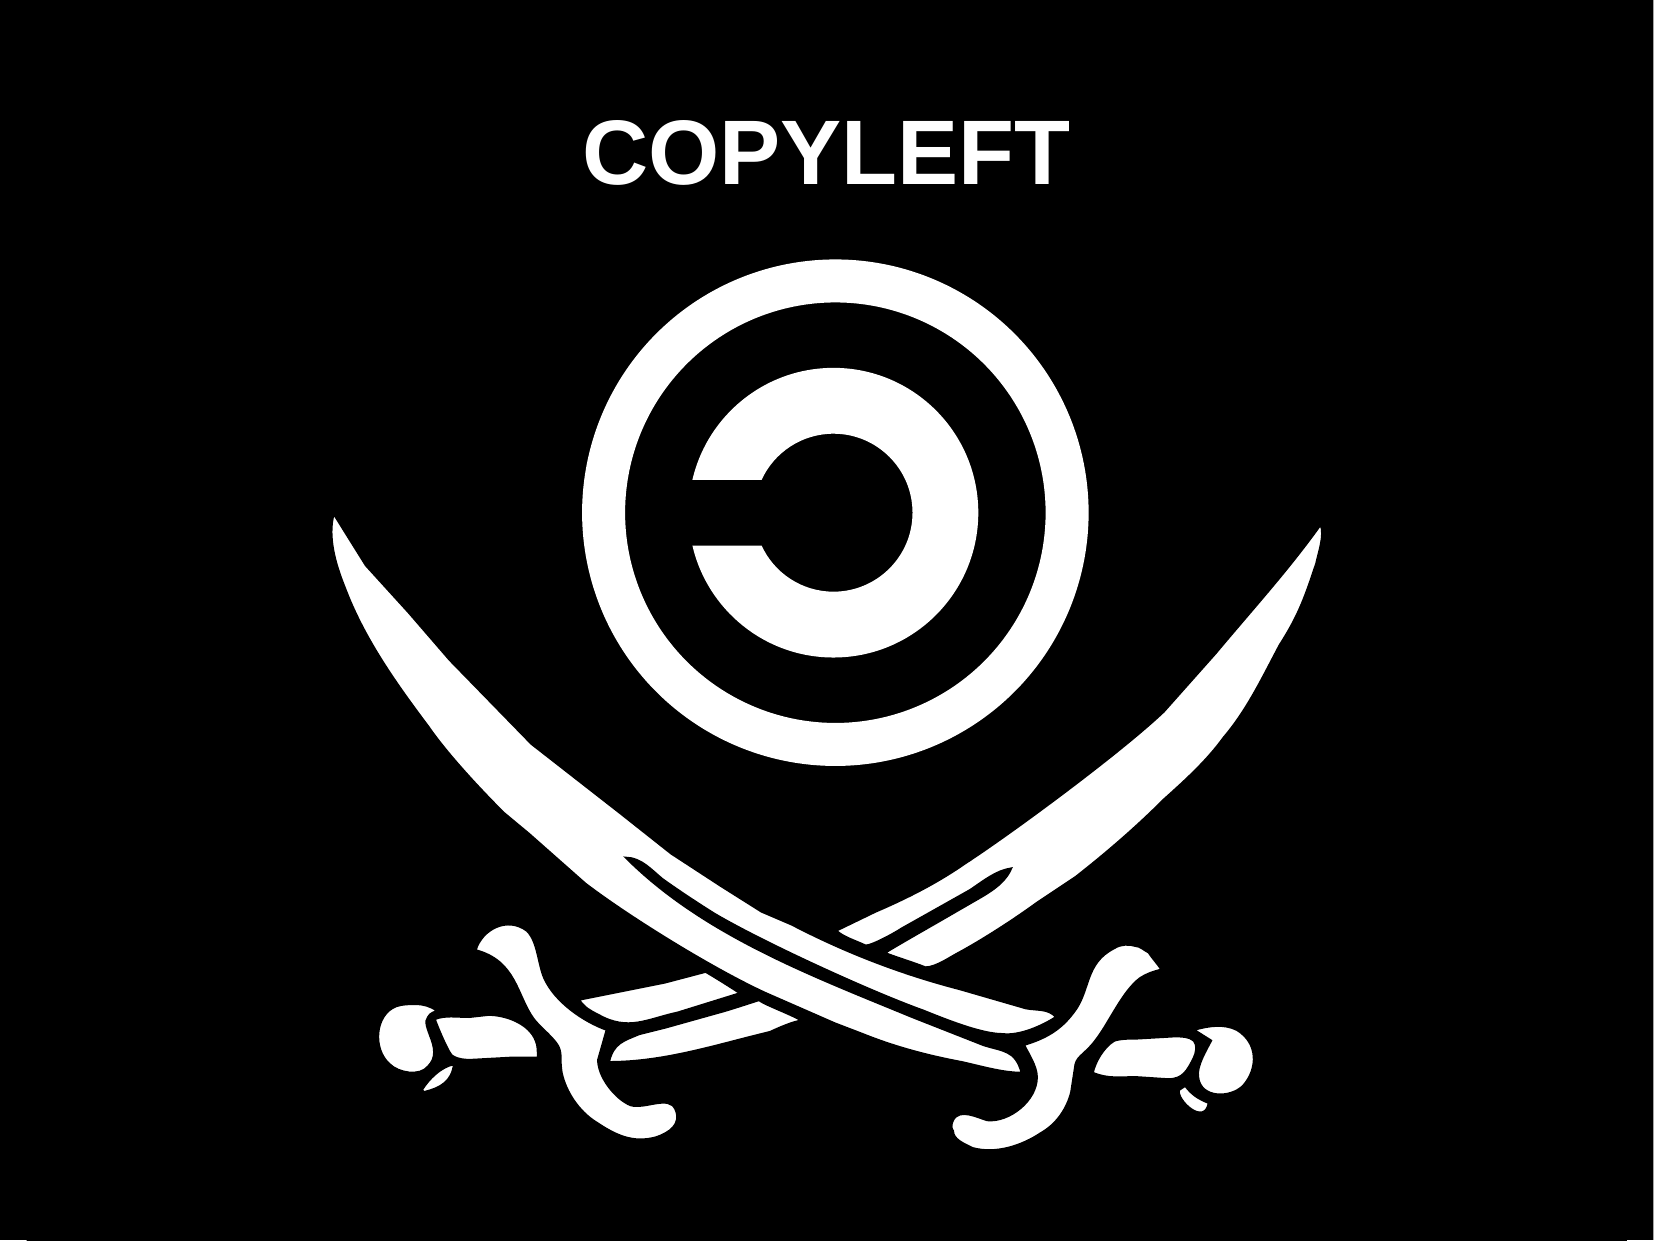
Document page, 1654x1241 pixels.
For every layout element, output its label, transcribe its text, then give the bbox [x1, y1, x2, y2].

picture [26, 177, 1627, 1241]
title COPYLEFT [82, 49, 1571, 257]
